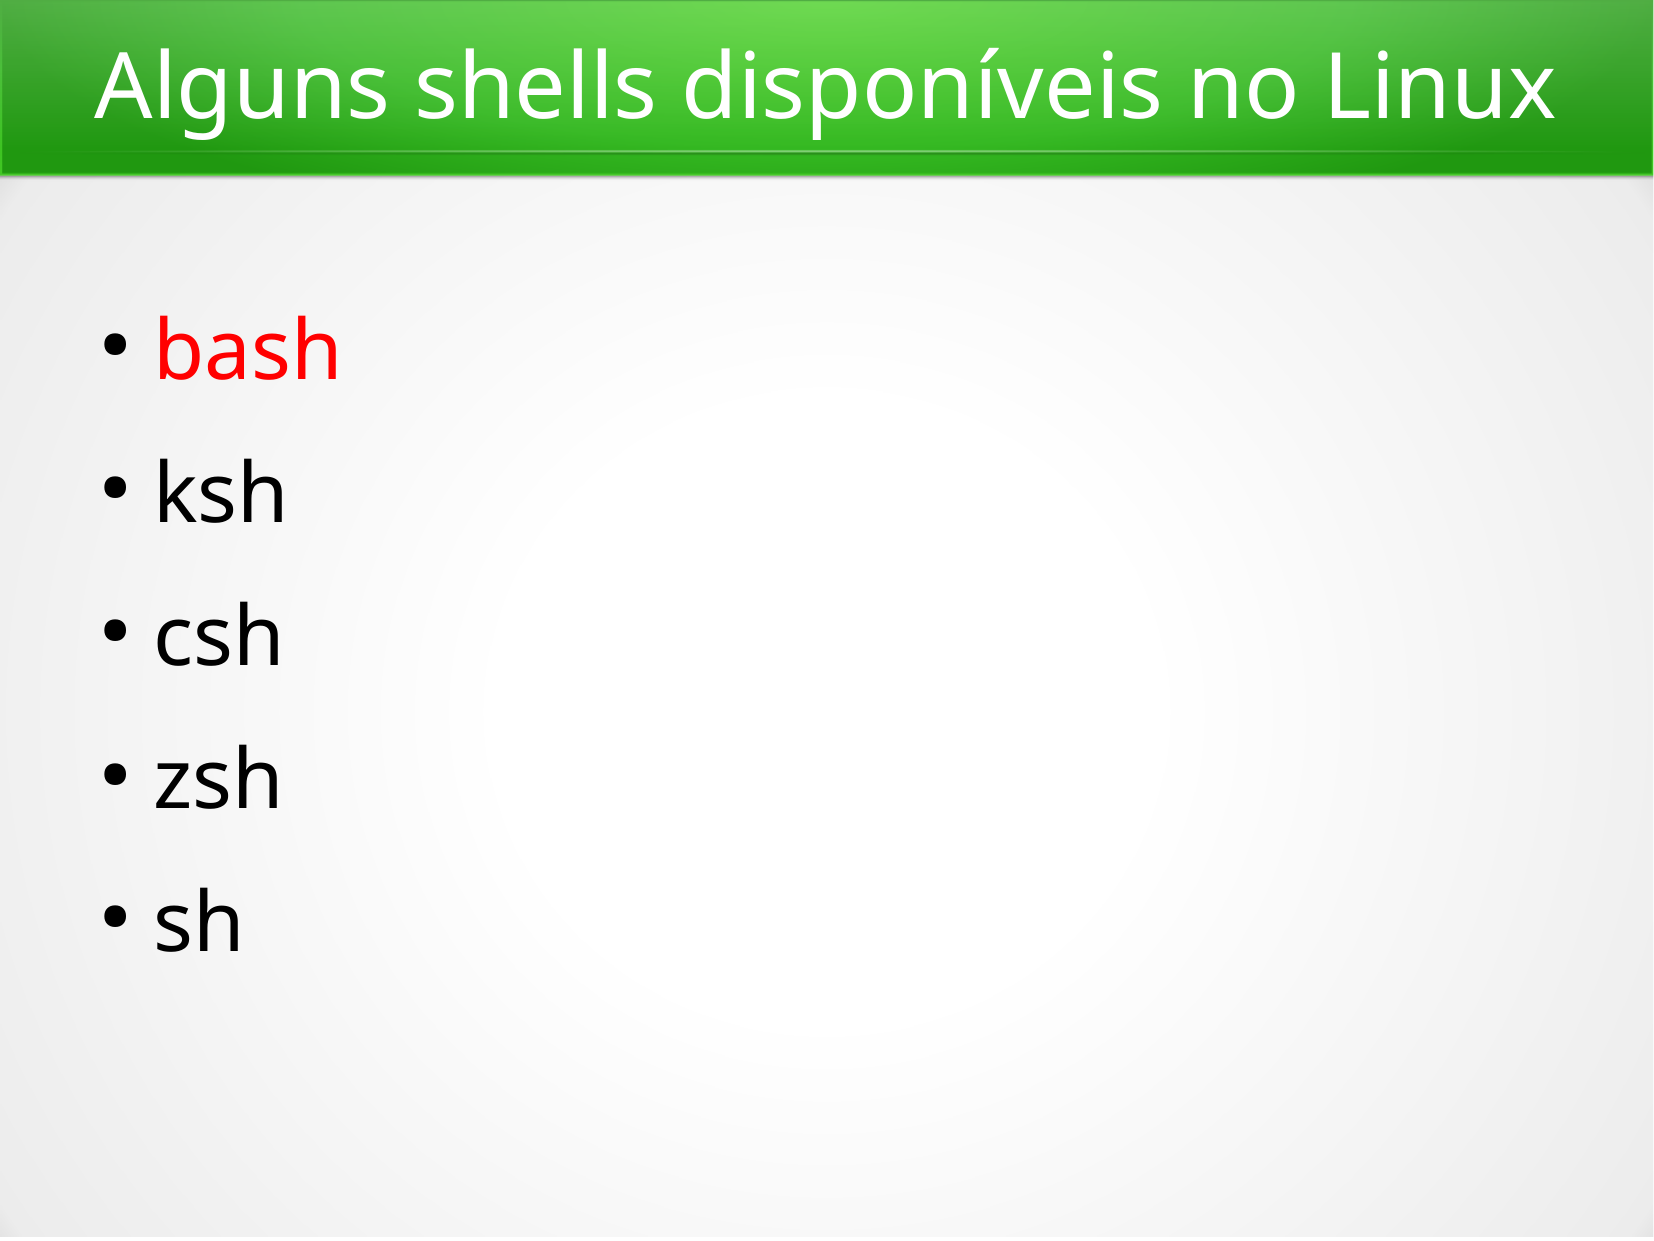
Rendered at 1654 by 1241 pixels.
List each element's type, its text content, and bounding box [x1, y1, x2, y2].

title Alguns shells disponíveis no Linux [82, 11, 1571, 154]
picture [0, 0, 1654, 1237]
list bash ksh csh zsh sh [82, 290, 1571, 1010]
